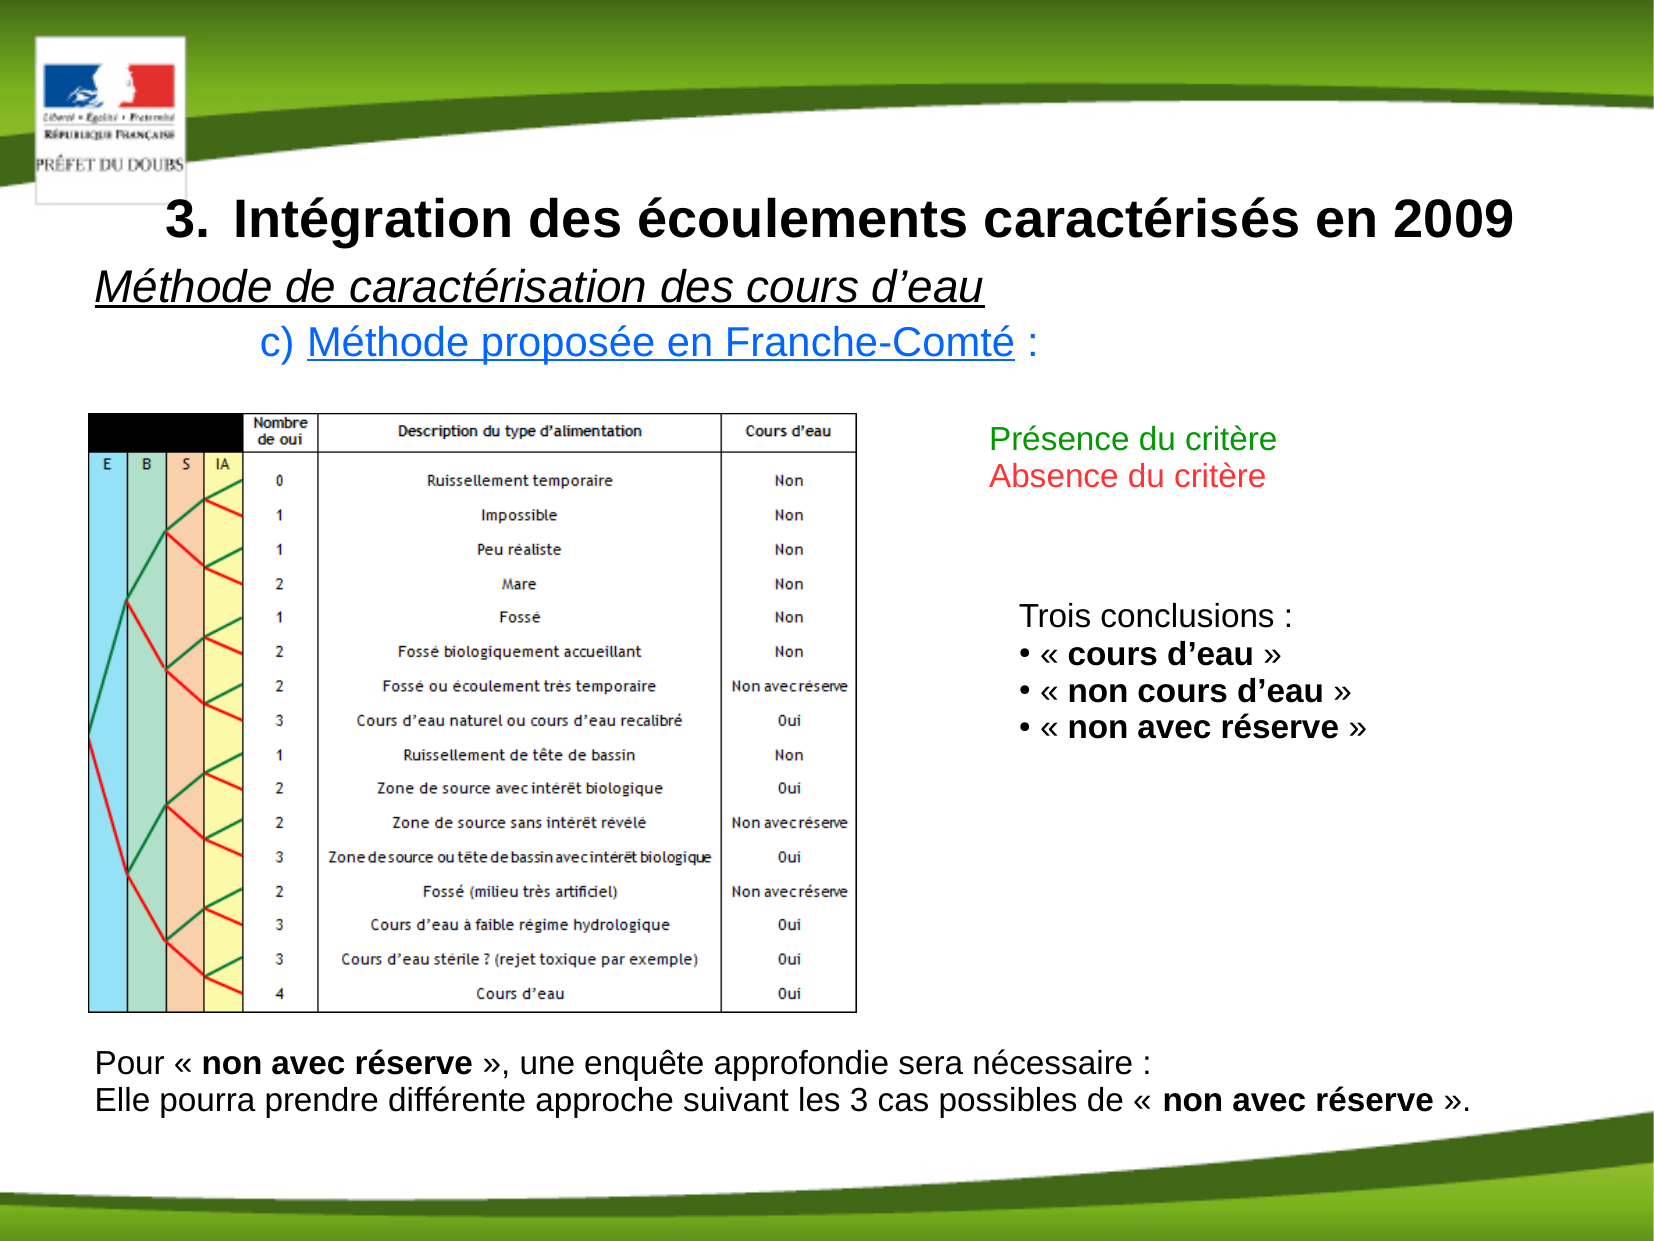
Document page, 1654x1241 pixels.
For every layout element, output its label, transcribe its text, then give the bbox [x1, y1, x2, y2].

list Intégration des écoulements caractérisés en 2009 Méthode de caractérisation des cours d’eau Méthode proposée en Franche-Comté : Pour « non avec réserve », une enquête approfondie sera nécessaire : Elle pourra prendre différente approche suivant les 3 cas possibles de « non avec réserve ». [76, 188, 1565, 1183]
text_box Trois conclusions : « cours d’eau » « non cours d’eau » « non avec réserve » [1003, 590, 1418, 758]
picture [0, 0, 1654, 1241]
text_box Présence du critère Absence du critère [974, 413, 1300, 503]
